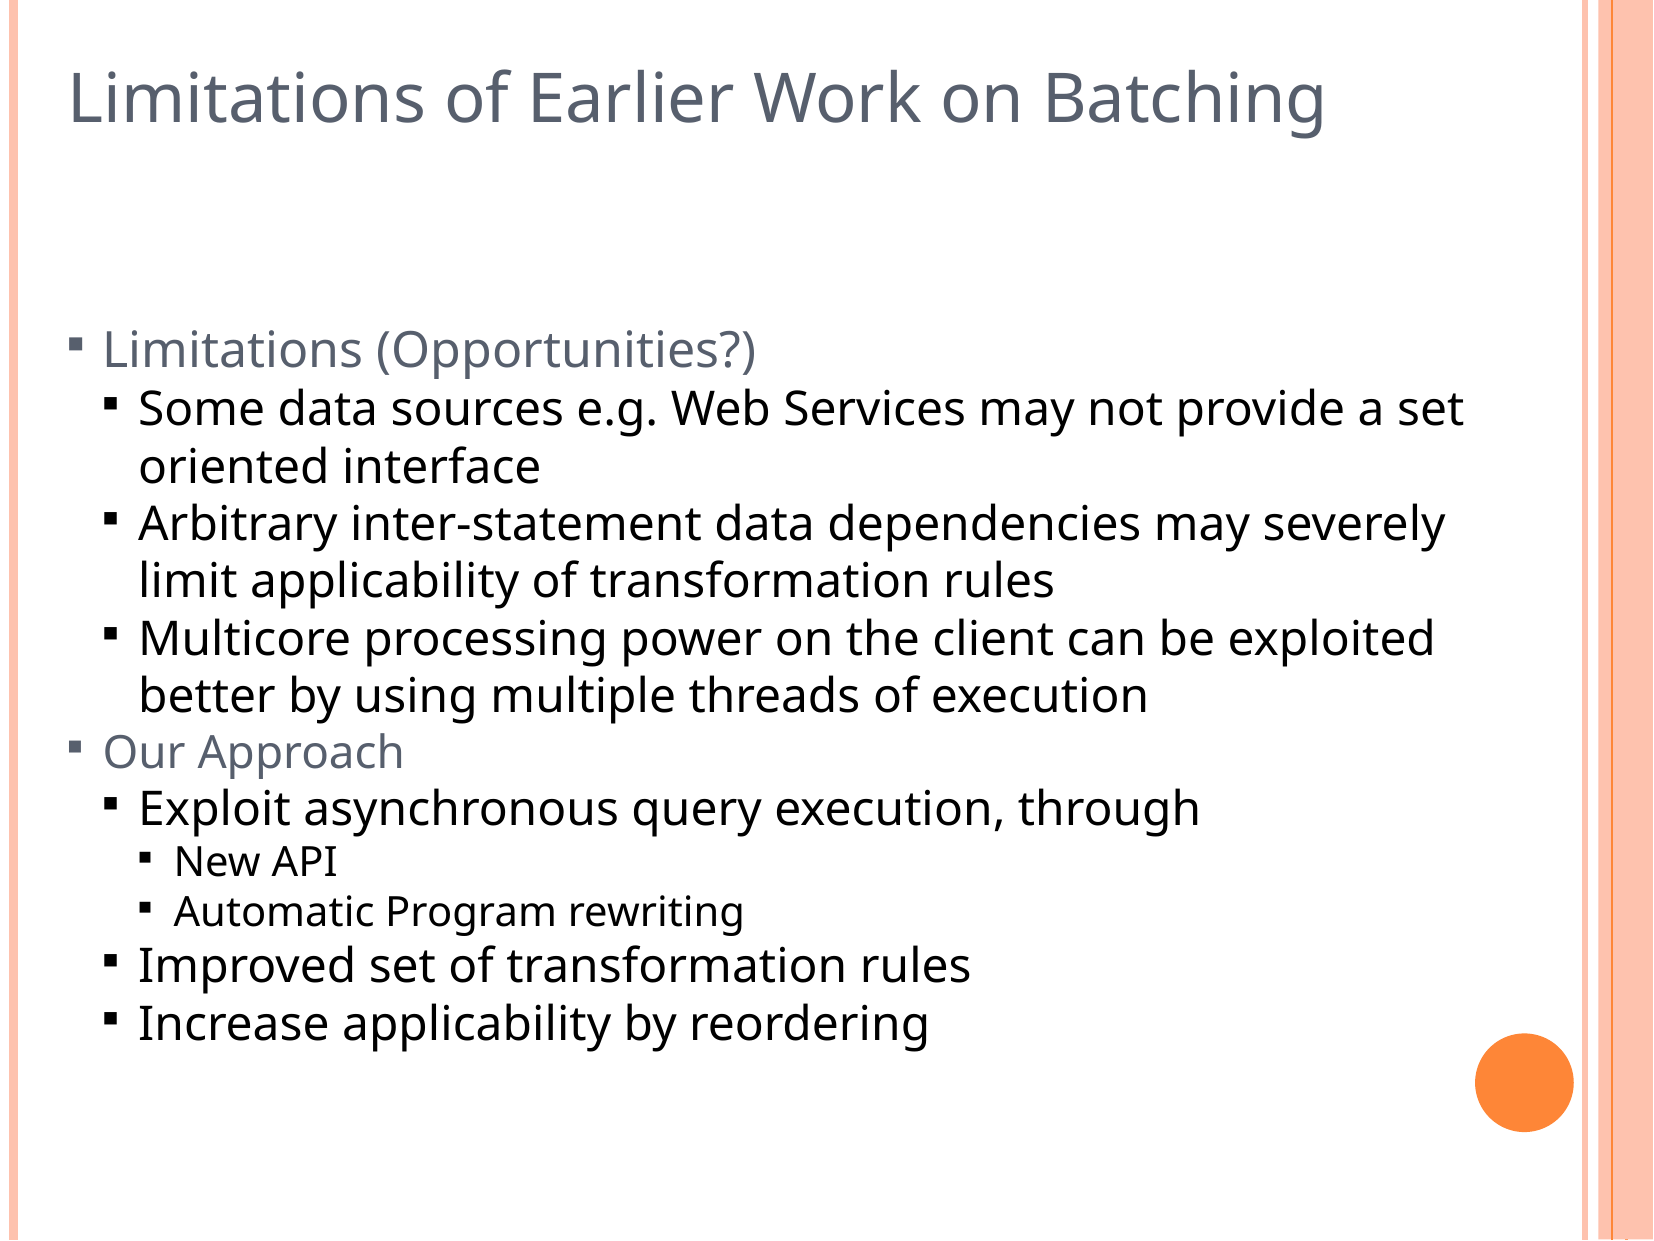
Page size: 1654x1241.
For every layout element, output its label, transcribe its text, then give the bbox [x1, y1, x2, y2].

text_box Limitations (Opportunities?) Some data sources e.g. Web Services may not provide a set oriented interface Arbitrary inter-statement data dependencies may severely limit applicability of transformation rules Multicore processing power on the client can be exploited better by using multiple threads of execution Our Approach Exploit asynchronous query execution, through New API Automatic Program rewriting Improved set of transformation rules Increase applicability by reordering [50, 240, 1539, 1132]
text_box Limitations of Earlier Work on Batching [51, 7, 1539, 145]
